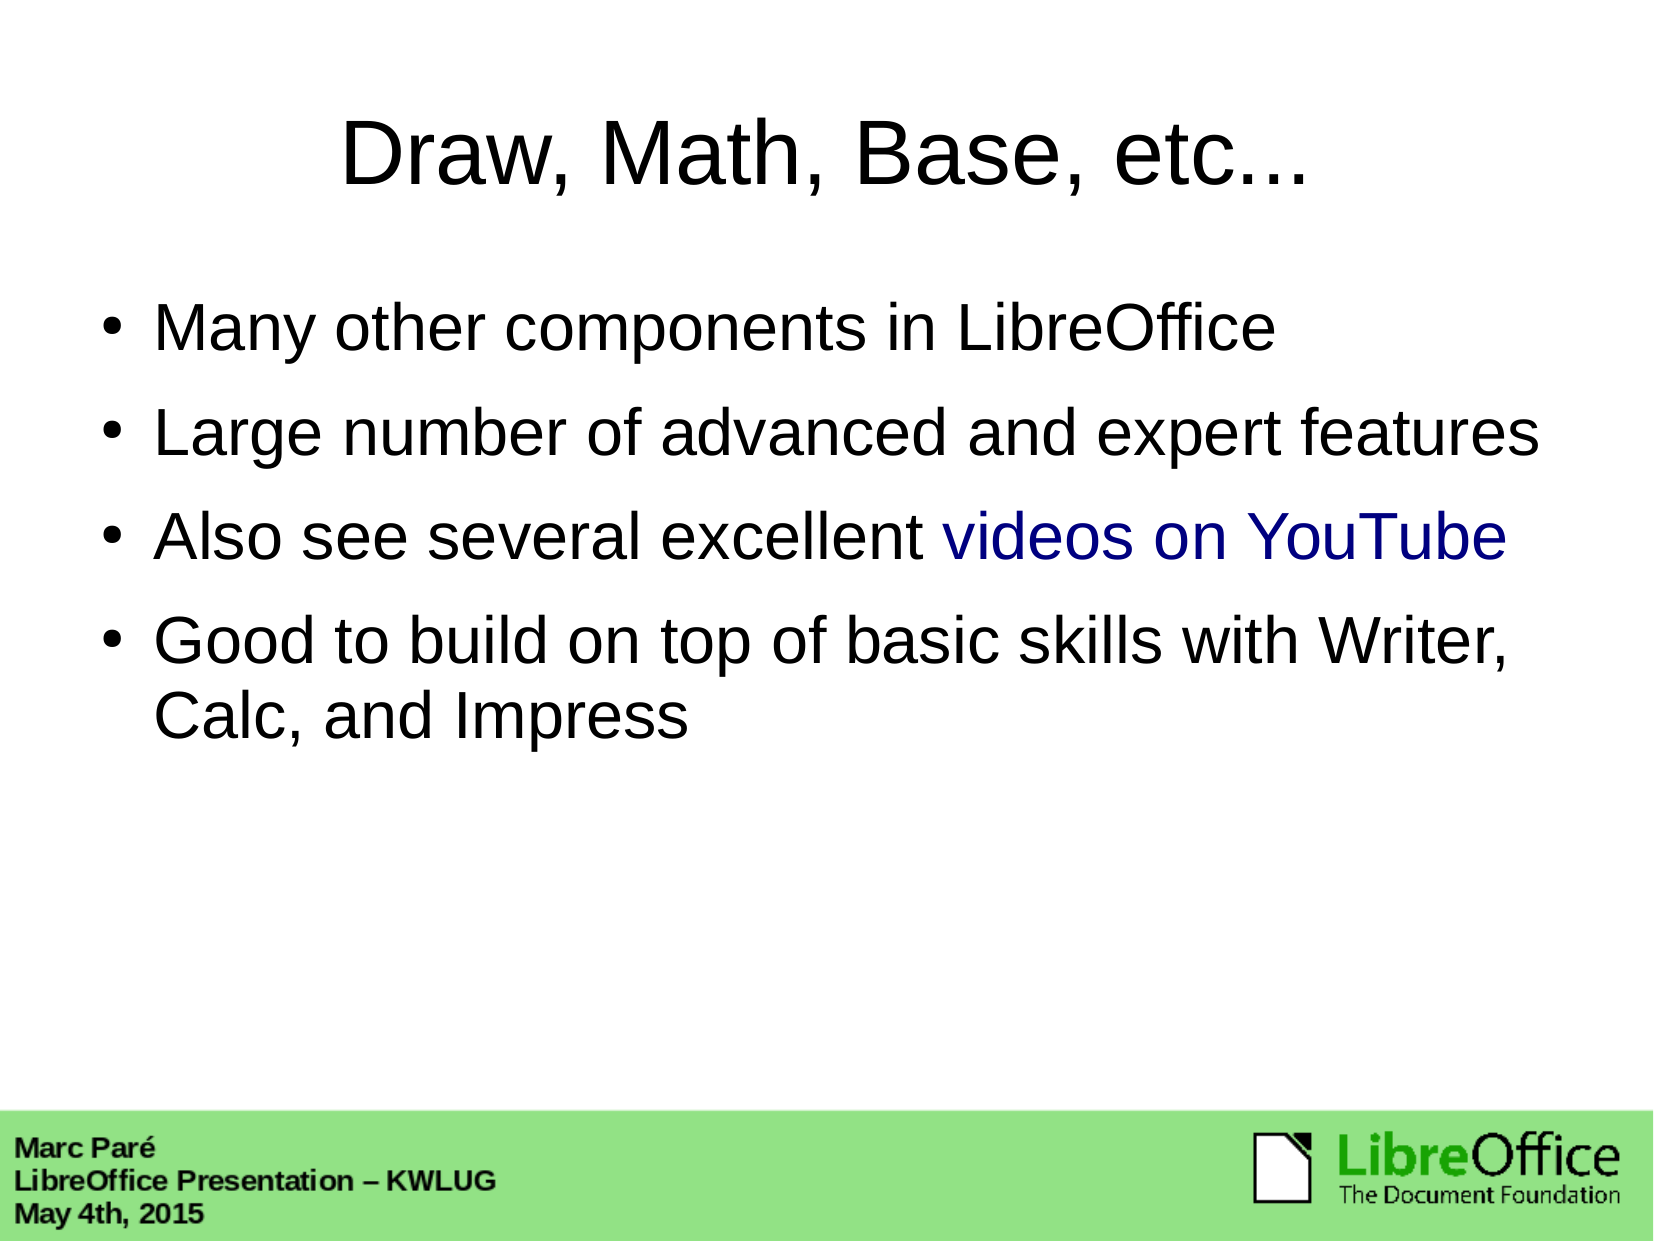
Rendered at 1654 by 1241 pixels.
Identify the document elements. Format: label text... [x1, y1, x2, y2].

picture [0, 0, 1654, 1241]
list Many other components in LibreOffice Large number of advanced and expert features Also see several excellent videos on YouTube Good to build on top of basic skills with Writer, Calc, and Impress [82, 290, 1571, 1010]
title Draw, Math, Base, etc... [82, 49, 1571, 257]
